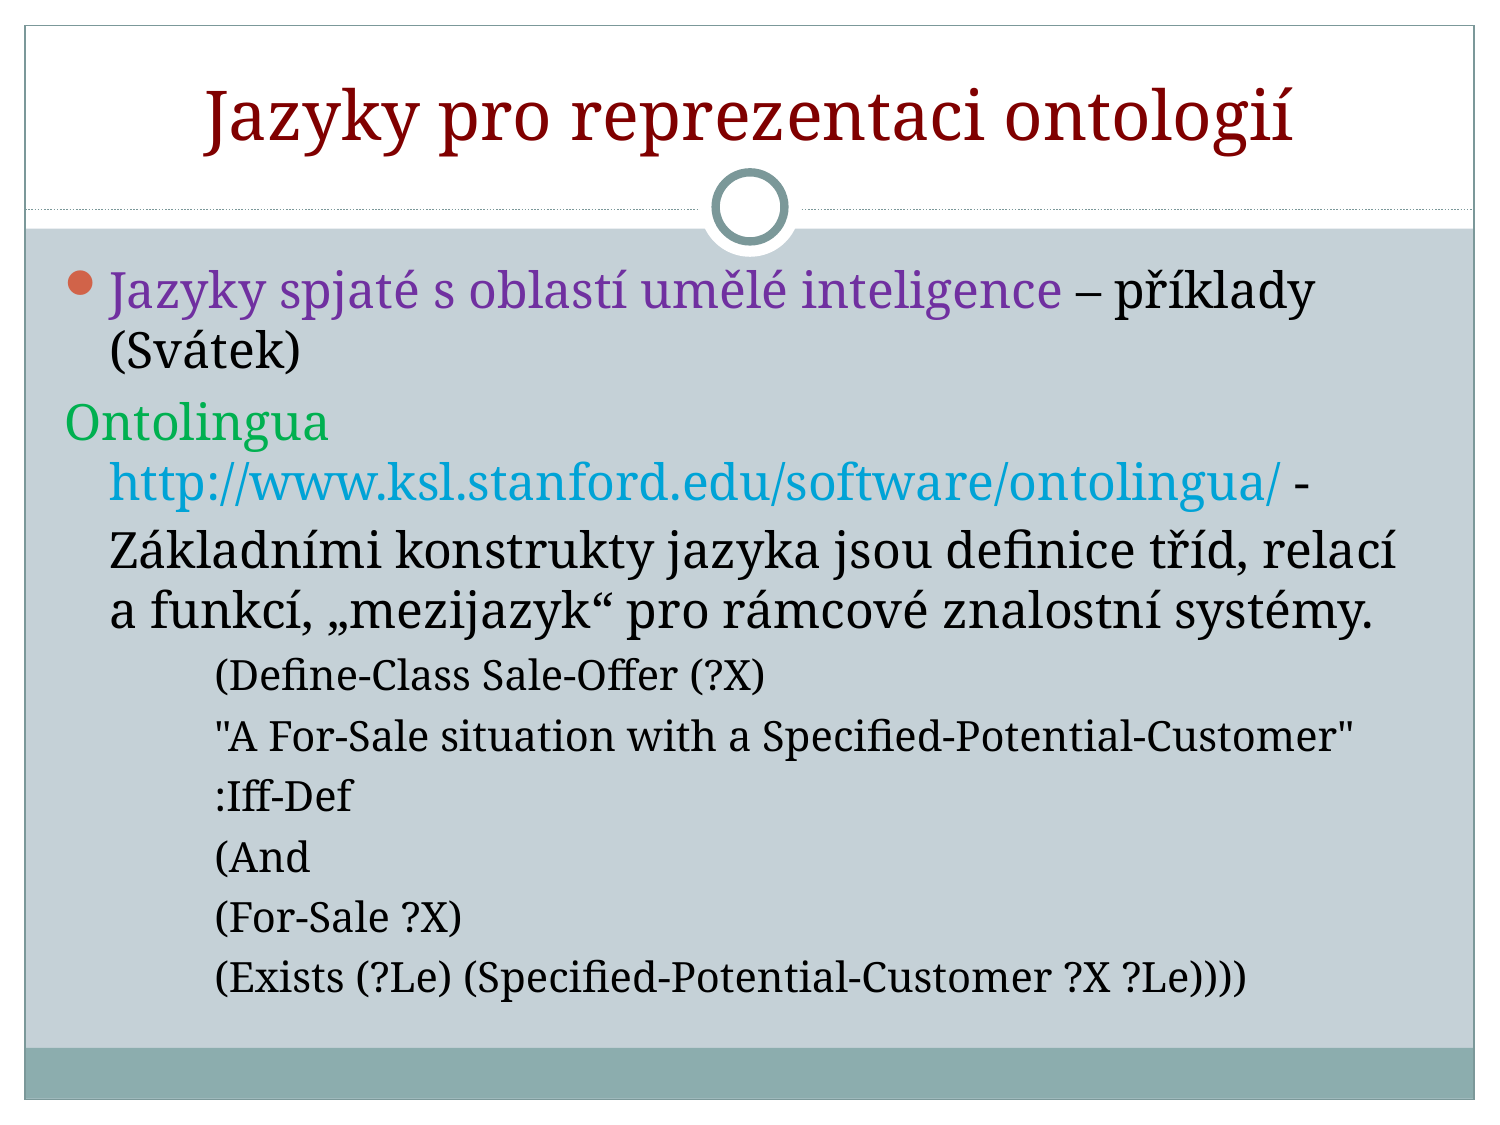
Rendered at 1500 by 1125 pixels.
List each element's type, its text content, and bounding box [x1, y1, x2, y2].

title Jazyky pro reprezentaci ontologií [49, 37, 1450, 162]
list Jazyky spjaté s oblastí umělé inteligence – příklady (Svátek) Ontolingua http://www.ksl.stanford.edu/software/ontolingua/ - Základními konstrukty jazyka jsou definice tříd, relací a funkcí, „mezijazyk“ pro rámcové znalostní systémy. (Define-Class Sale-Offer (?X) "A For-Sale situation with a Specified-Potential-Customer" :Iff-Def (And (For-Sale ?X) (Exists (?Le) (Specified-Potential-Customer ?X ?Le)))) [49, 250, 1445, 1061]
